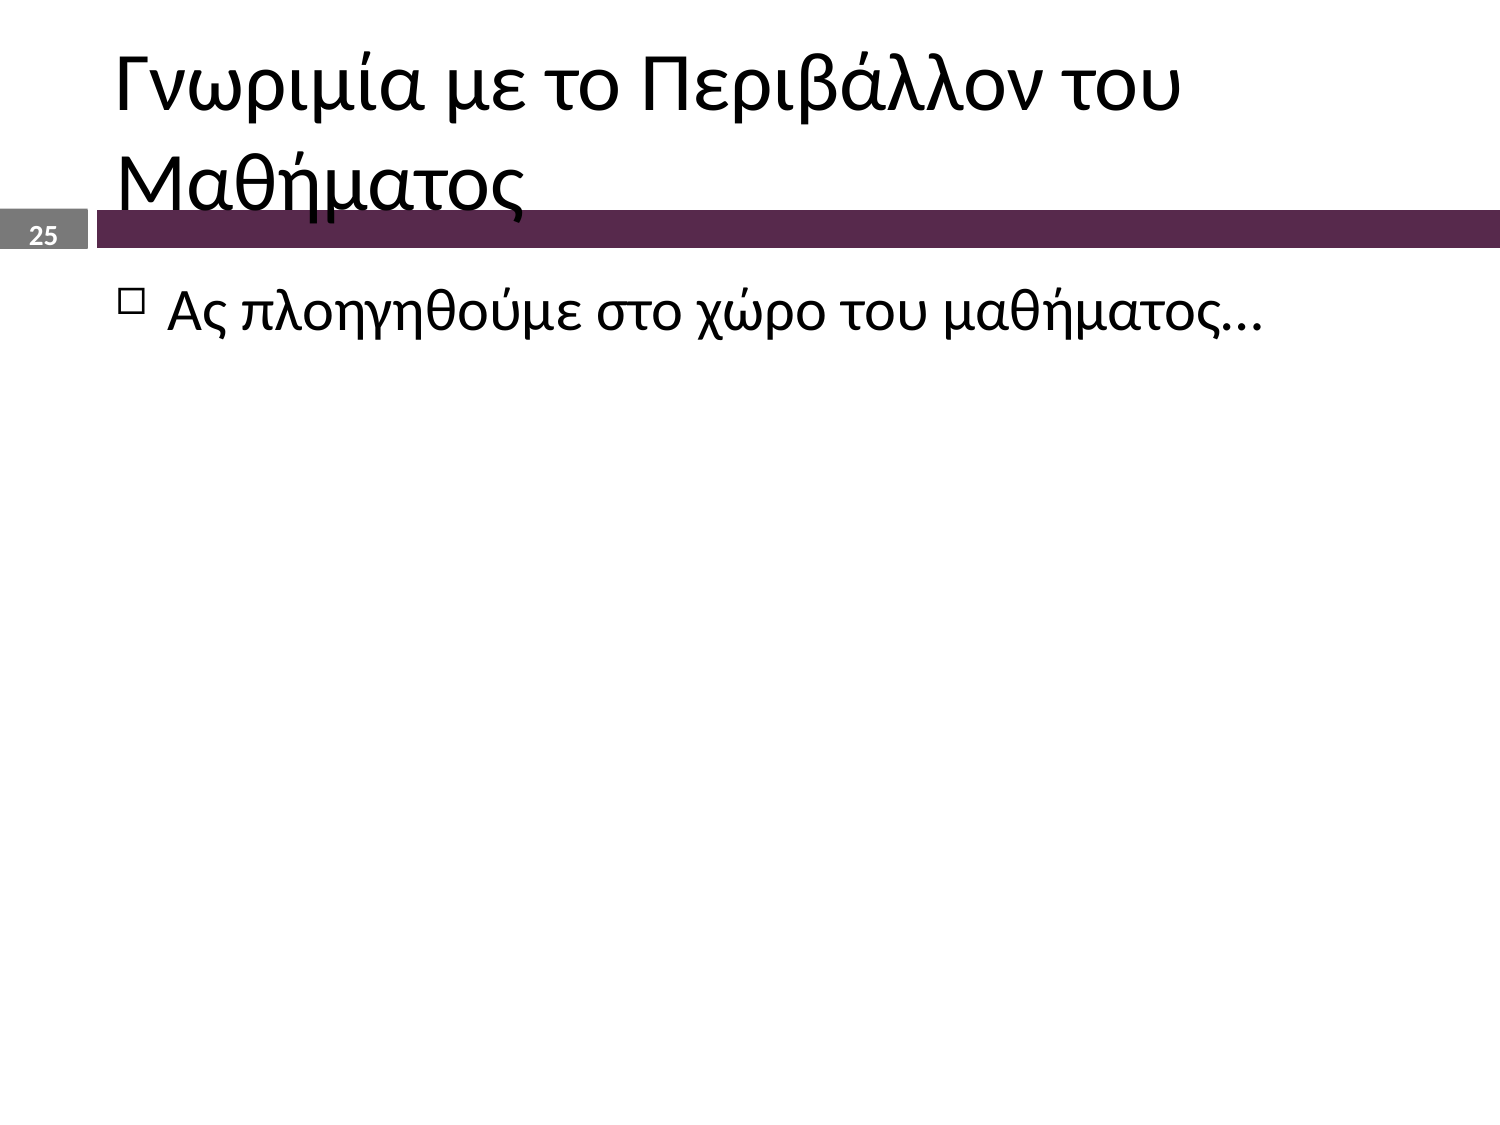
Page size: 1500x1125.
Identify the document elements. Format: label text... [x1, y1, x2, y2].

list Ας πλοηγηθούμε στο χώρο του μαθήματος… [100, 262, 1438, 1000]
text_box [0, 208, 88, 249]
title Γνωριμία με το Περιβάλλον του Μαθήματος [100, 19, 1438, 182]
